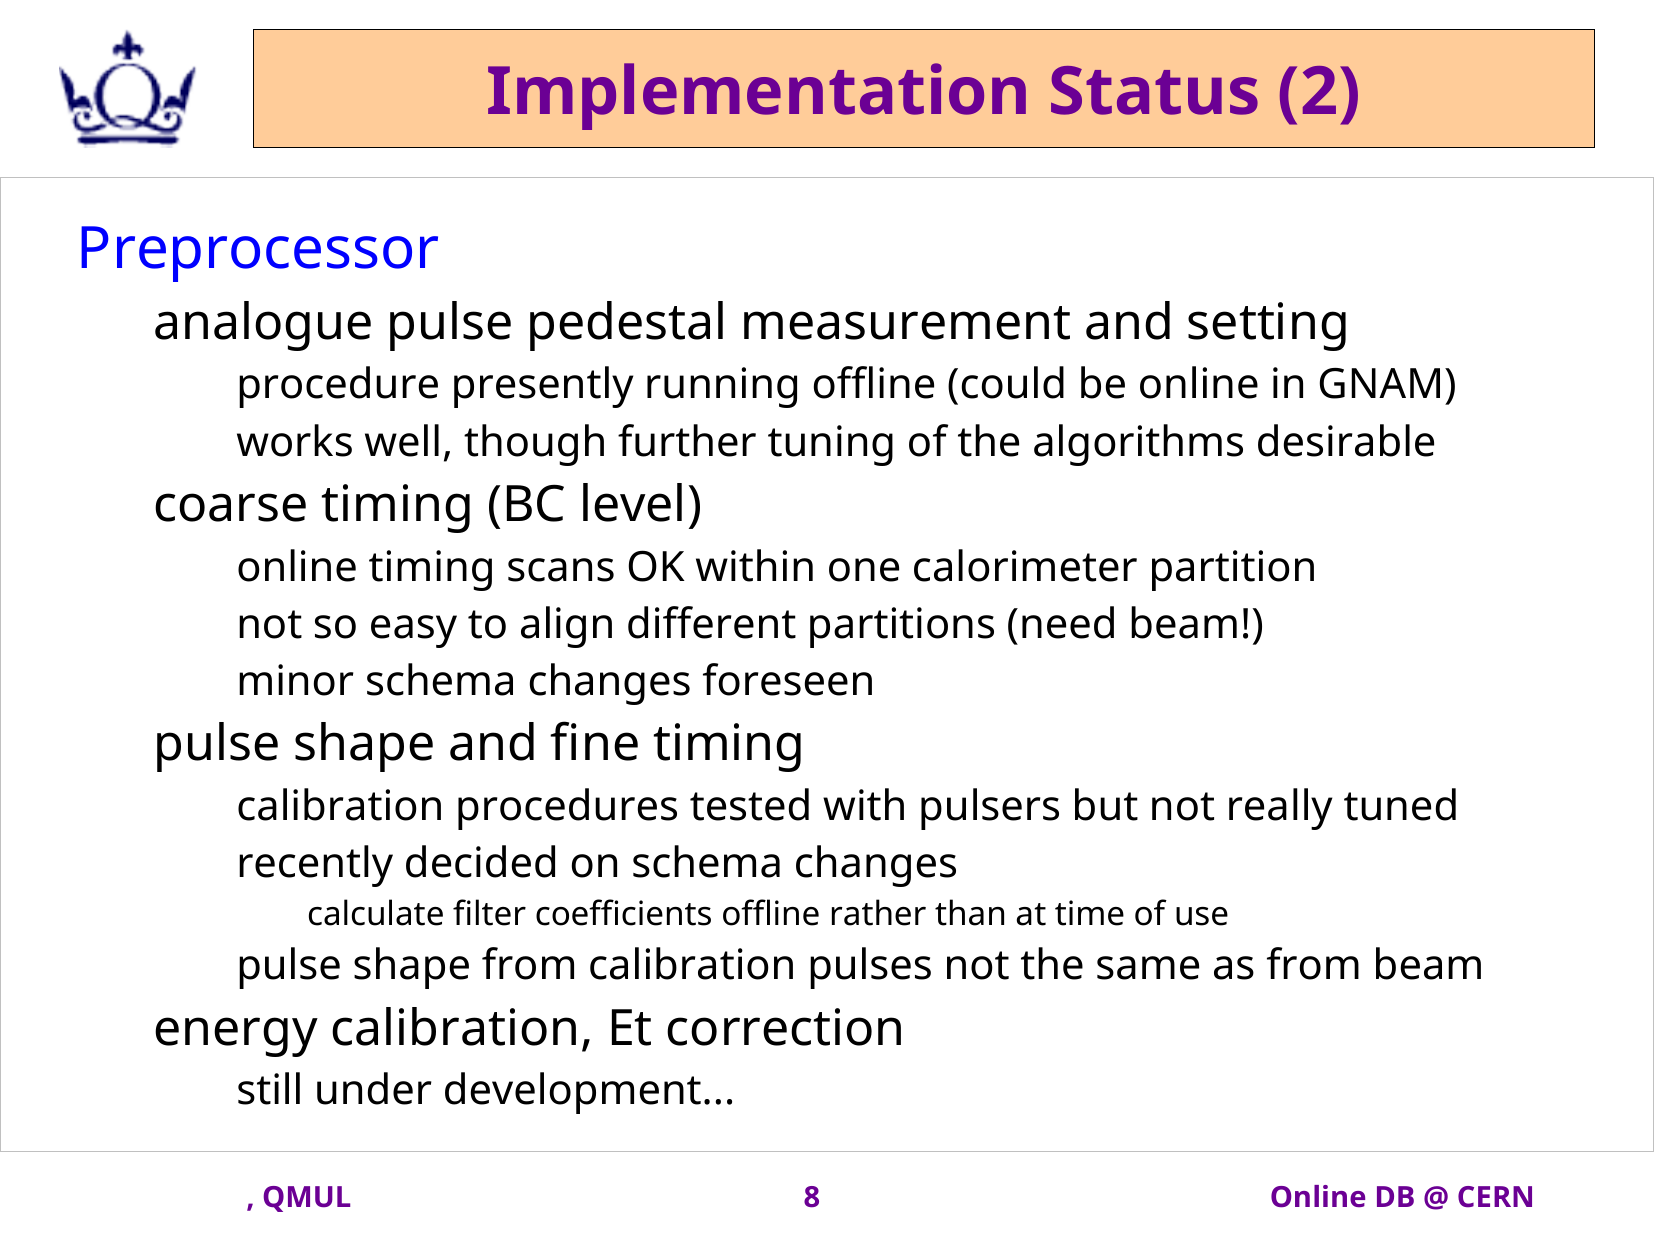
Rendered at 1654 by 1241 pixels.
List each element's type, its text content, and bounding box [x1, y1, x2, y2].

picture [59, 29, 200, 148]
title Implementation Status (2) [253, 29, 1595, 148]
list Preprocessor analogue pulse pedestal measurement and setting procedure presently running offline (could be online in GNAM) works well, though further tuning of the algorithms desirable coarse timing (BC level) online timing scans OK within one calorimeter partition not so easy to align different partitions (need beam!) minor schema changes foreseen pulse shape and fine timing calibration procedures tested with pulsers but not really tuned recently decided on schema changes calculate filter coefficients offline rather than at time of use pulse shape from calibration pulses not the same as from beam energy calibration, Et correction still under development... [59, 206, 1603, 1137]
